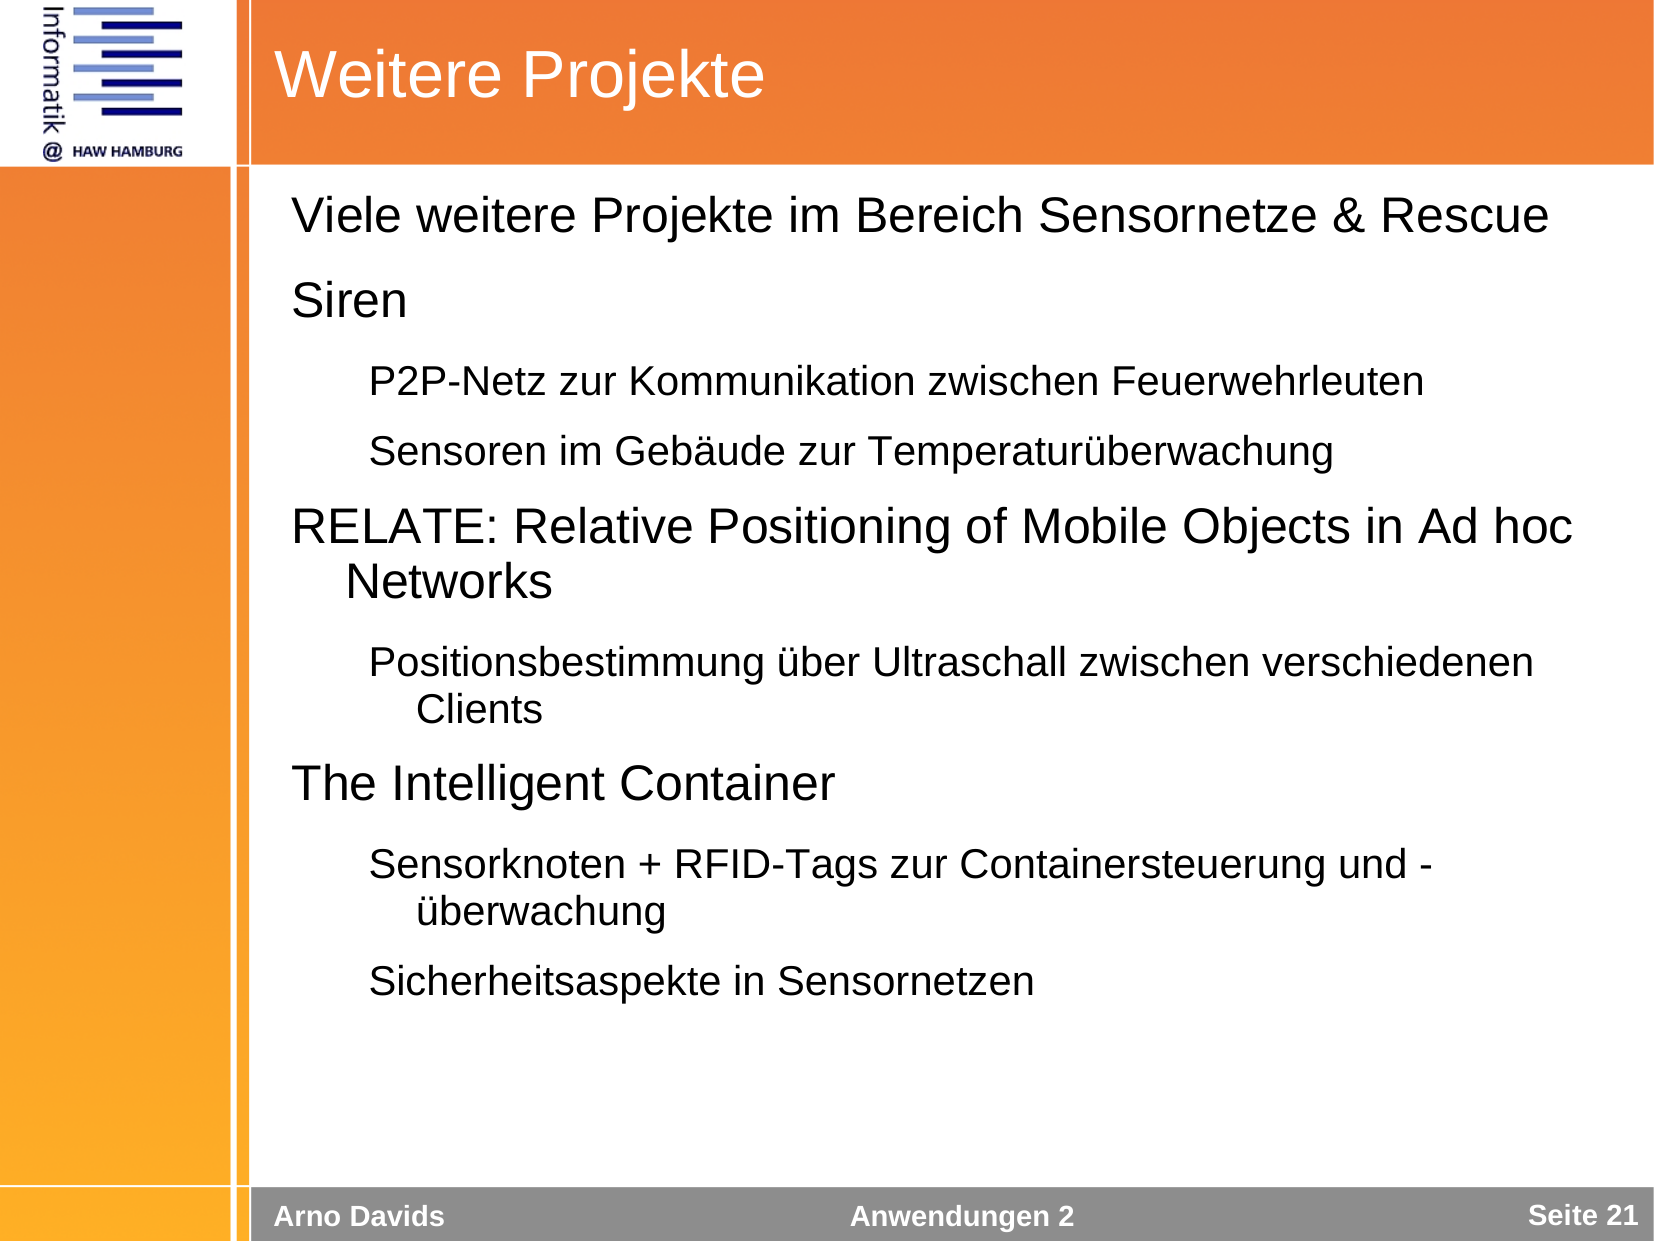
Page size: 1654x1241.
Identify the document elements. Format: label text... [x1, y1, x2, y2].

list Viele weitere Projekte im Bereich Sensornetze & Rescue Siren P2P-Netz zur Kommunikation zwischen Feuerwehrleuten Sensoren im Gebäude zur Temperaturüberwachung RELATE: Relative Positioning of Mobile Objects in Ad hoc Networks Positionsbestimmung über Ultraschall zwischen verschiedenen Clients The Intelligent Container Sensorknoten + RFID-Tags zur Containersteuerung und -überwachung Sicherheitsaspekte in Sensornetzen [274, 187, 1576, 1160]
picture [43, 5, 186, 162]
picture [0, 0, 1654, 1241]
title Weitere Projekte [274, 19, 1651, 130]
